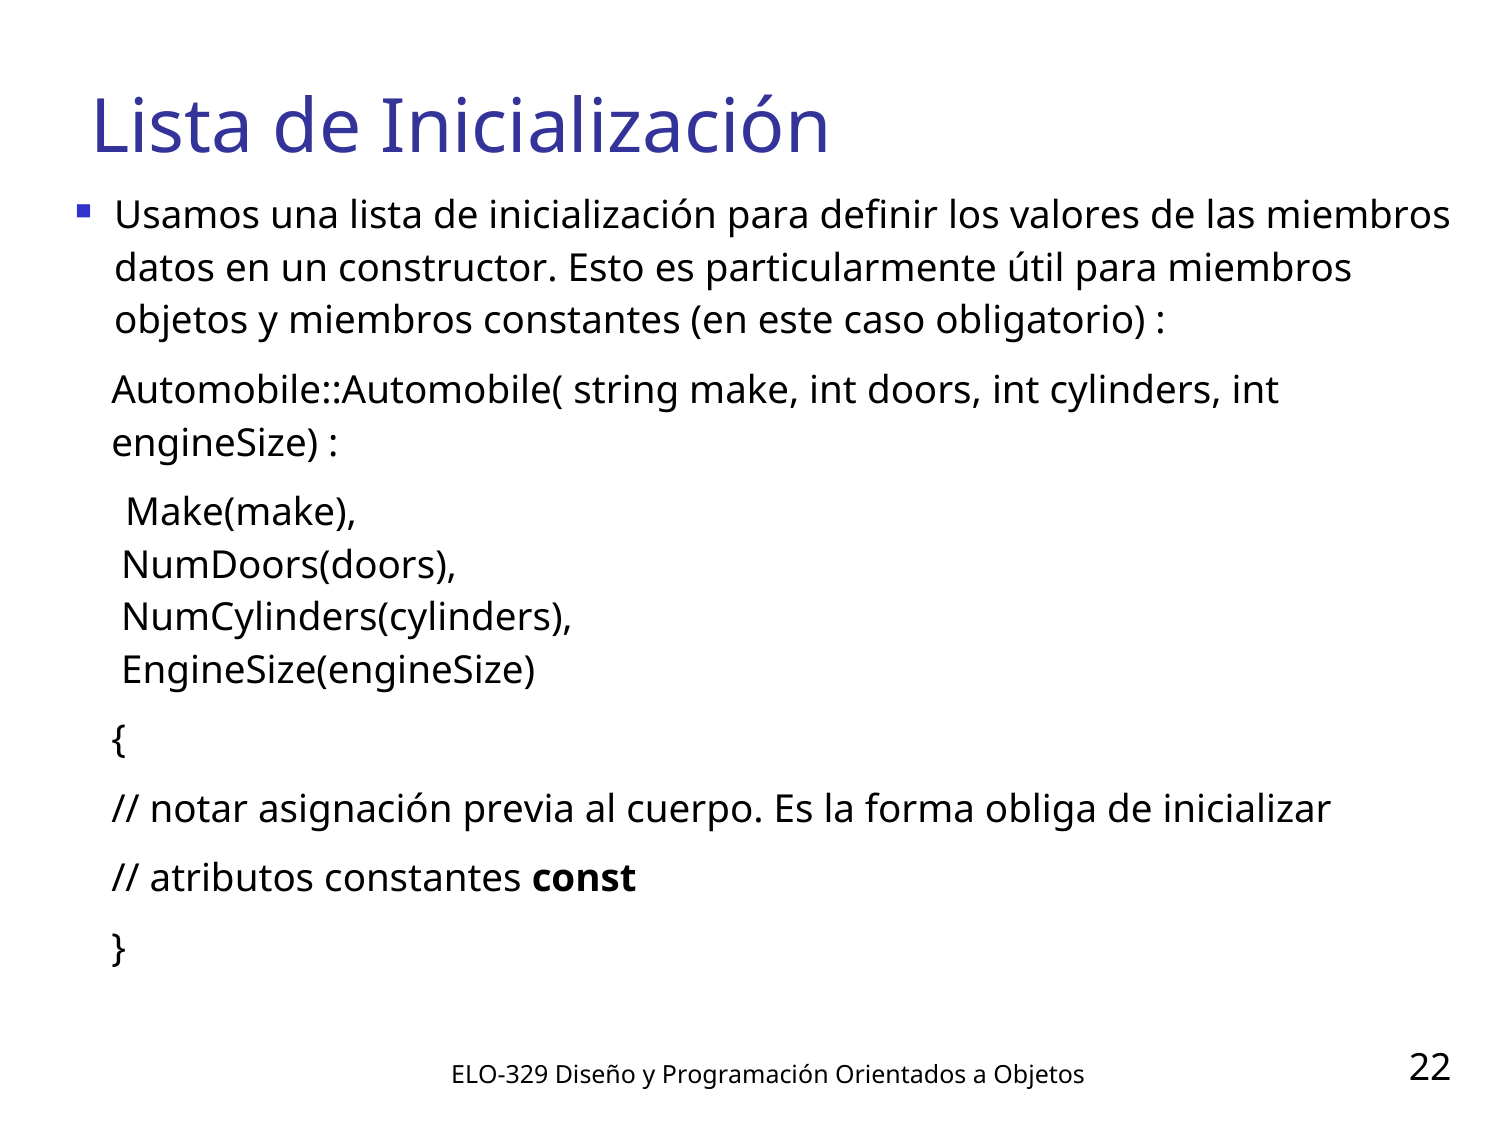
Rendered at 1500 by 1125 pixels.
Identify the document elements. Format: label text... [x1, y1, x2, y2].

list Usamos una lista de inicialización para definir los valores de las miembros datos en un constructor. Esto es particularmente útil para miembros objetos y miembros constantes (en este caso obligatorio) : Automobile::Automobile( string make, int doors, int cylinders, int engineSize) : Make(make), NumDoors(doors), NumCylinders(cylinders), EngineSize(engineSize)‏ { // notar asignación previa al cuerpo. Es la forma obliga de inicializar // atributos constantes const } [75, 187, 1462, 993]
title Lista de Inicialización [75, 4, 1500, 183]
